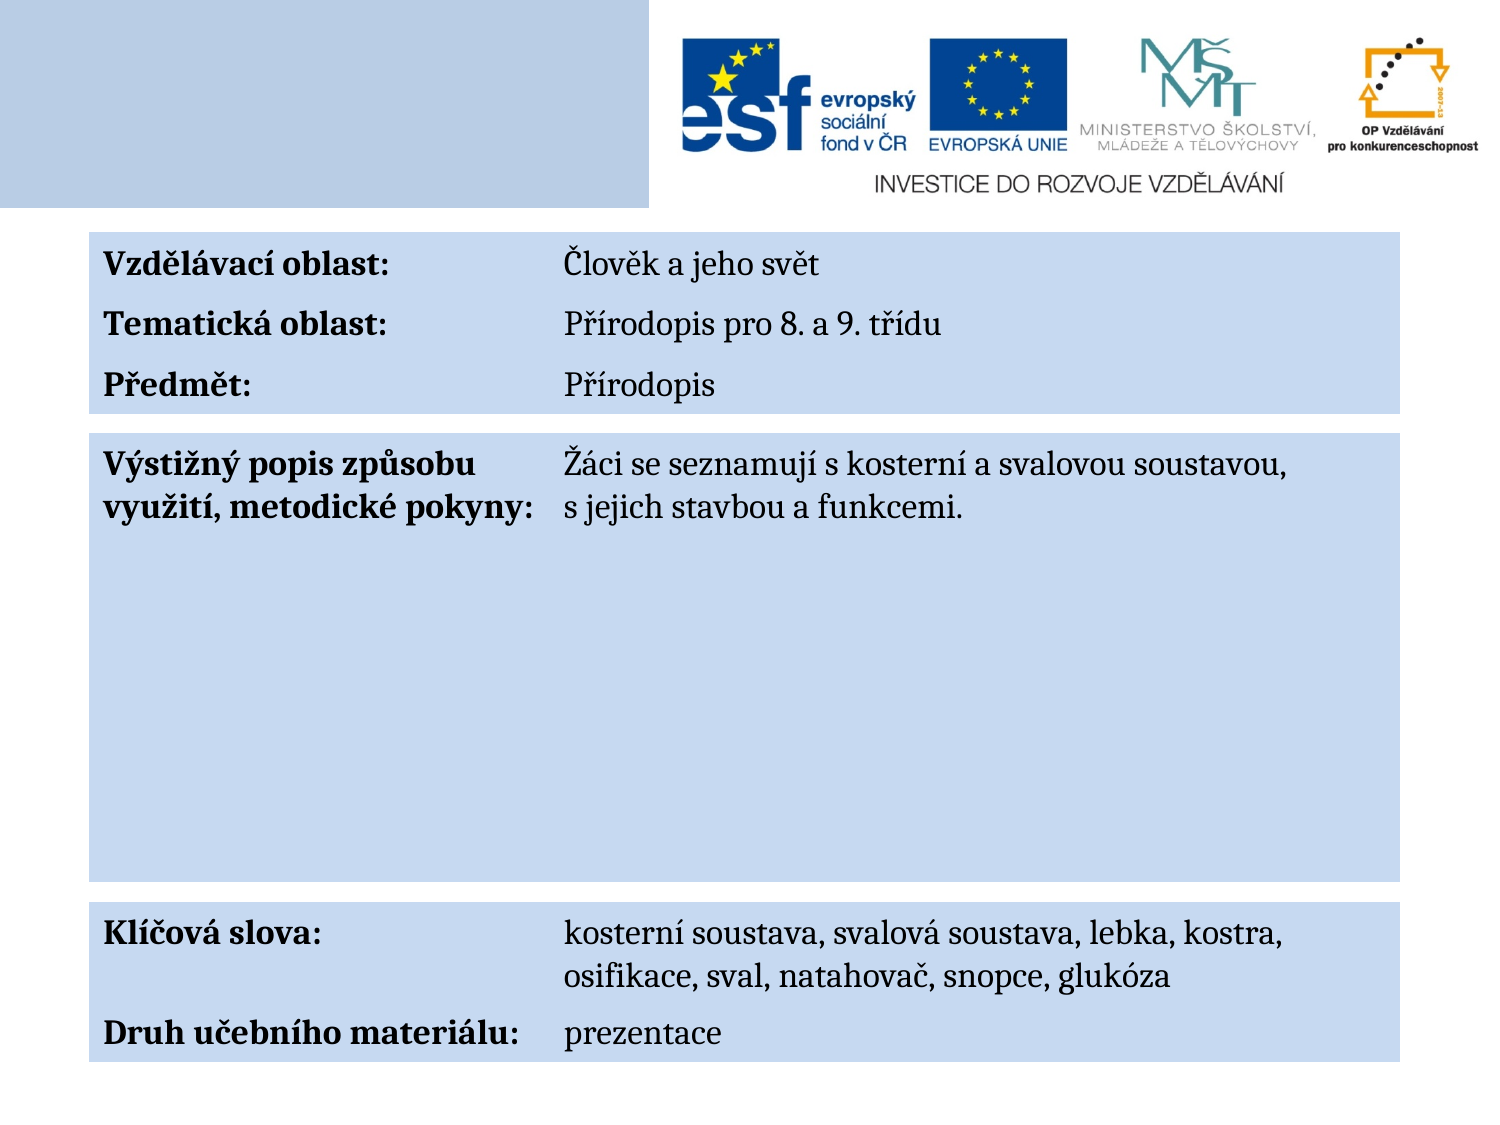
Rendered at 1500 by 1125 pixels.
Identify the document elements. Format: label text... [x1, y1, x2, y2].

table_header Výstižný popis způsobu využití, metodické pokyny: [89, 433, 549, 882]
table_header Klíčová slova: [89, 902, 549, 1002]
table_header kosterní soustava, svalová soustava, lebka, kostra, osifikace, sval, natahovač, snopce, glukóza [549, 902, 1400, 1002]
text_box [0, 0, 649, 208]
table_cell Přírodopis [549, 353, 1400, 414]
table_cell prezentace [549, 1002, 1400, 1062]
table_header Žáci se seznamují s kosterní a svalovou soustavou, s jejich stavbou a funkcemi. [549, 433, 1400, 882]
table_cell Přírodopis pro 8. a 9. třídu [549, 293, 1400, 353]
table_cell Druh učebního materiálu: [89, 1002, 549, 1062]
table_cell Tematická oblast: [89, 293, 549, 353]
table_header Vzdělávací oblast: [89, 232, 549, 293]
table_cell Předmět: [89, 353, 549, 414]
table_header Člověk a jeho svět [549, 232, 1400, 293]
picture [649, 0, 1500, 218]
